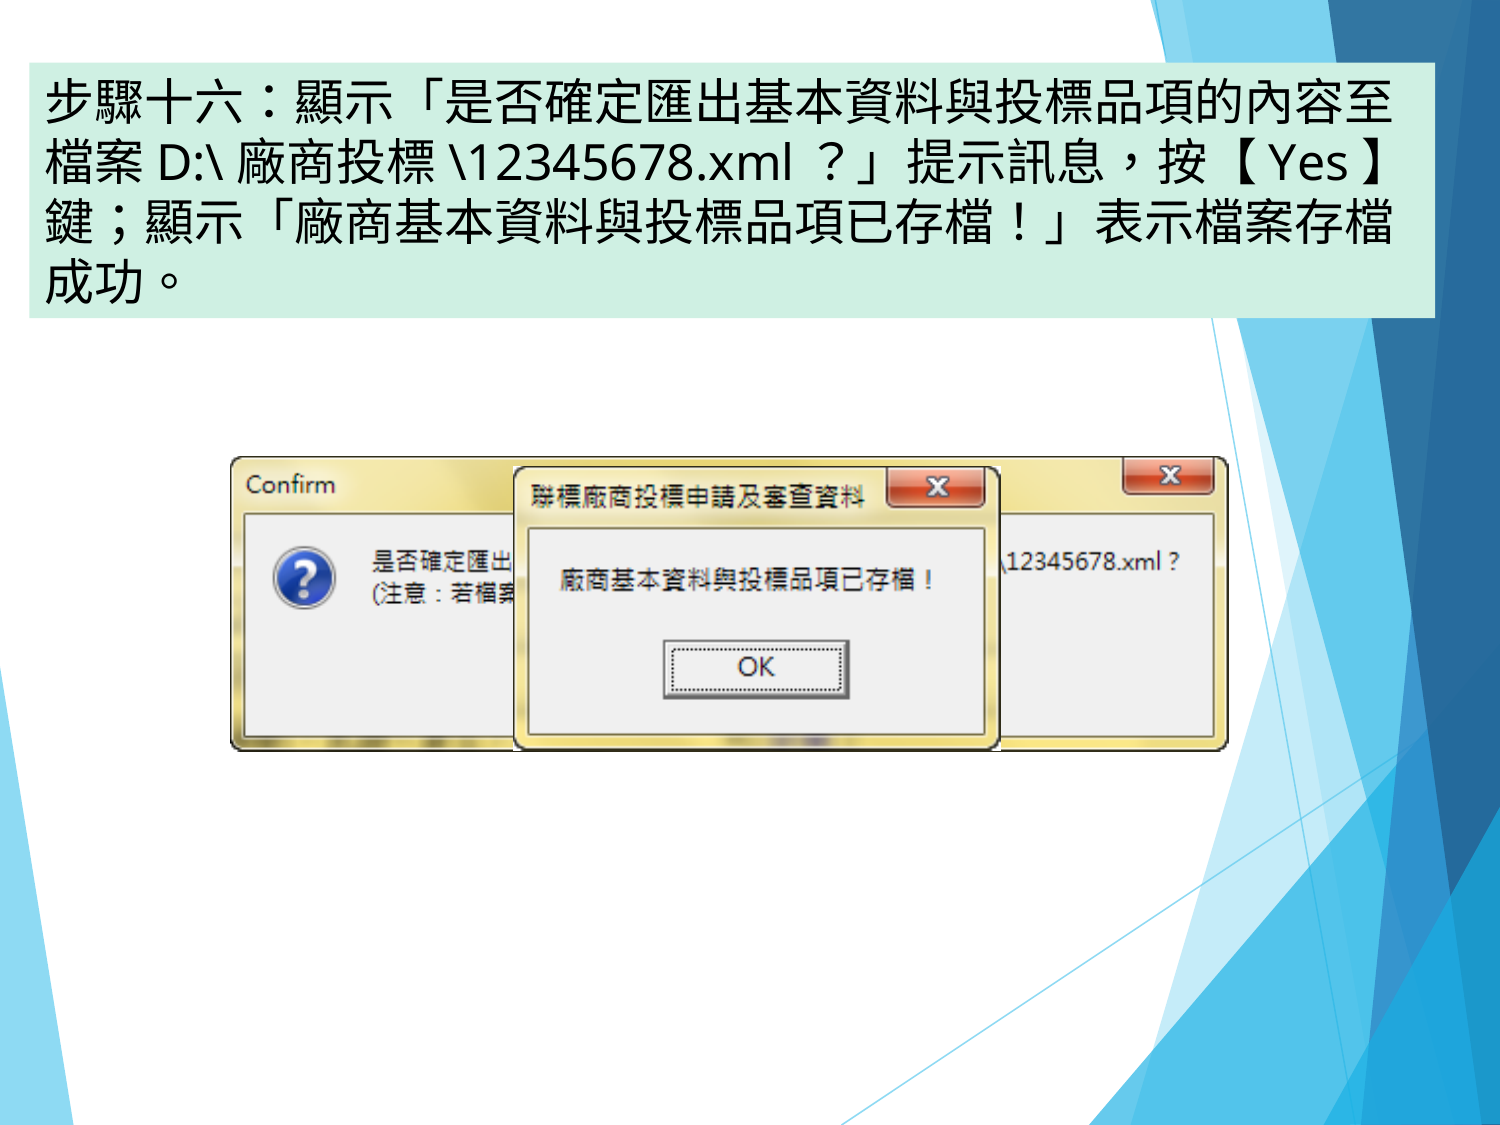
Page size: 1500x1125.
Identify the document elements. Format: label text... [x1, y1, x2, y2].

text_box 步驟十六：顯示「是否確定匯出基本資料與投標品項的內容至檔案D:\廠商投標\12345678.xml？」提示訊息，按【Yes】鍵；顯示「廠商基本資料與投標品項已存檔！」表示檔案存檔成功。 [29, 62, 1436, 319]
picture [230, 456, 1229, 752]
